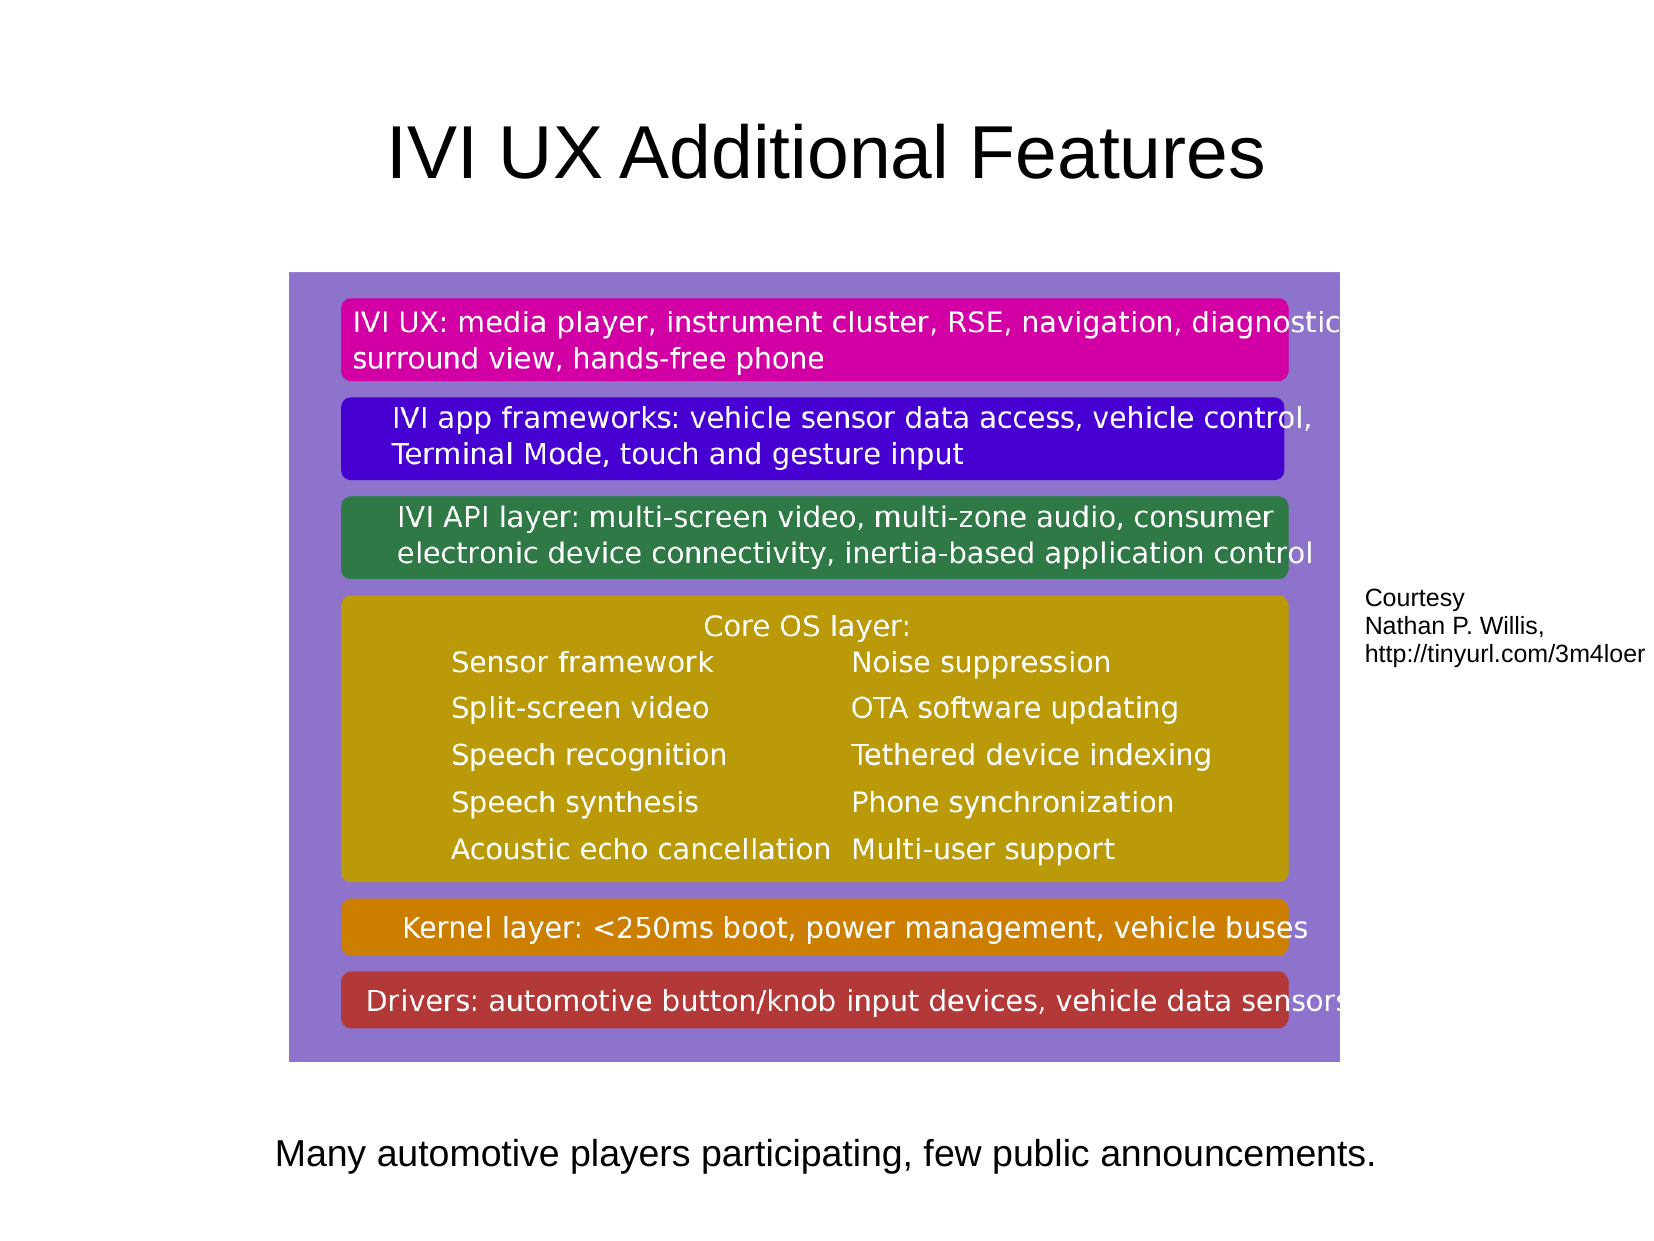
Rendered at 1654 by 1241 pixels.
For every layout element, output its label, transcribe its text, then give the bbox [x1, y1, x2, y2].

text_box Courtesy Nathan P. Willis, http://tinyurl.com/3m4loer [1350, 576, 1654, 676]
title IVI UX Additional Features [82, 49, 1571, 257]
text_box Many automotive players participating, few public announcements. [260, 1125, 1394, 1182]
picture [289, 272, 1340, 1062]
